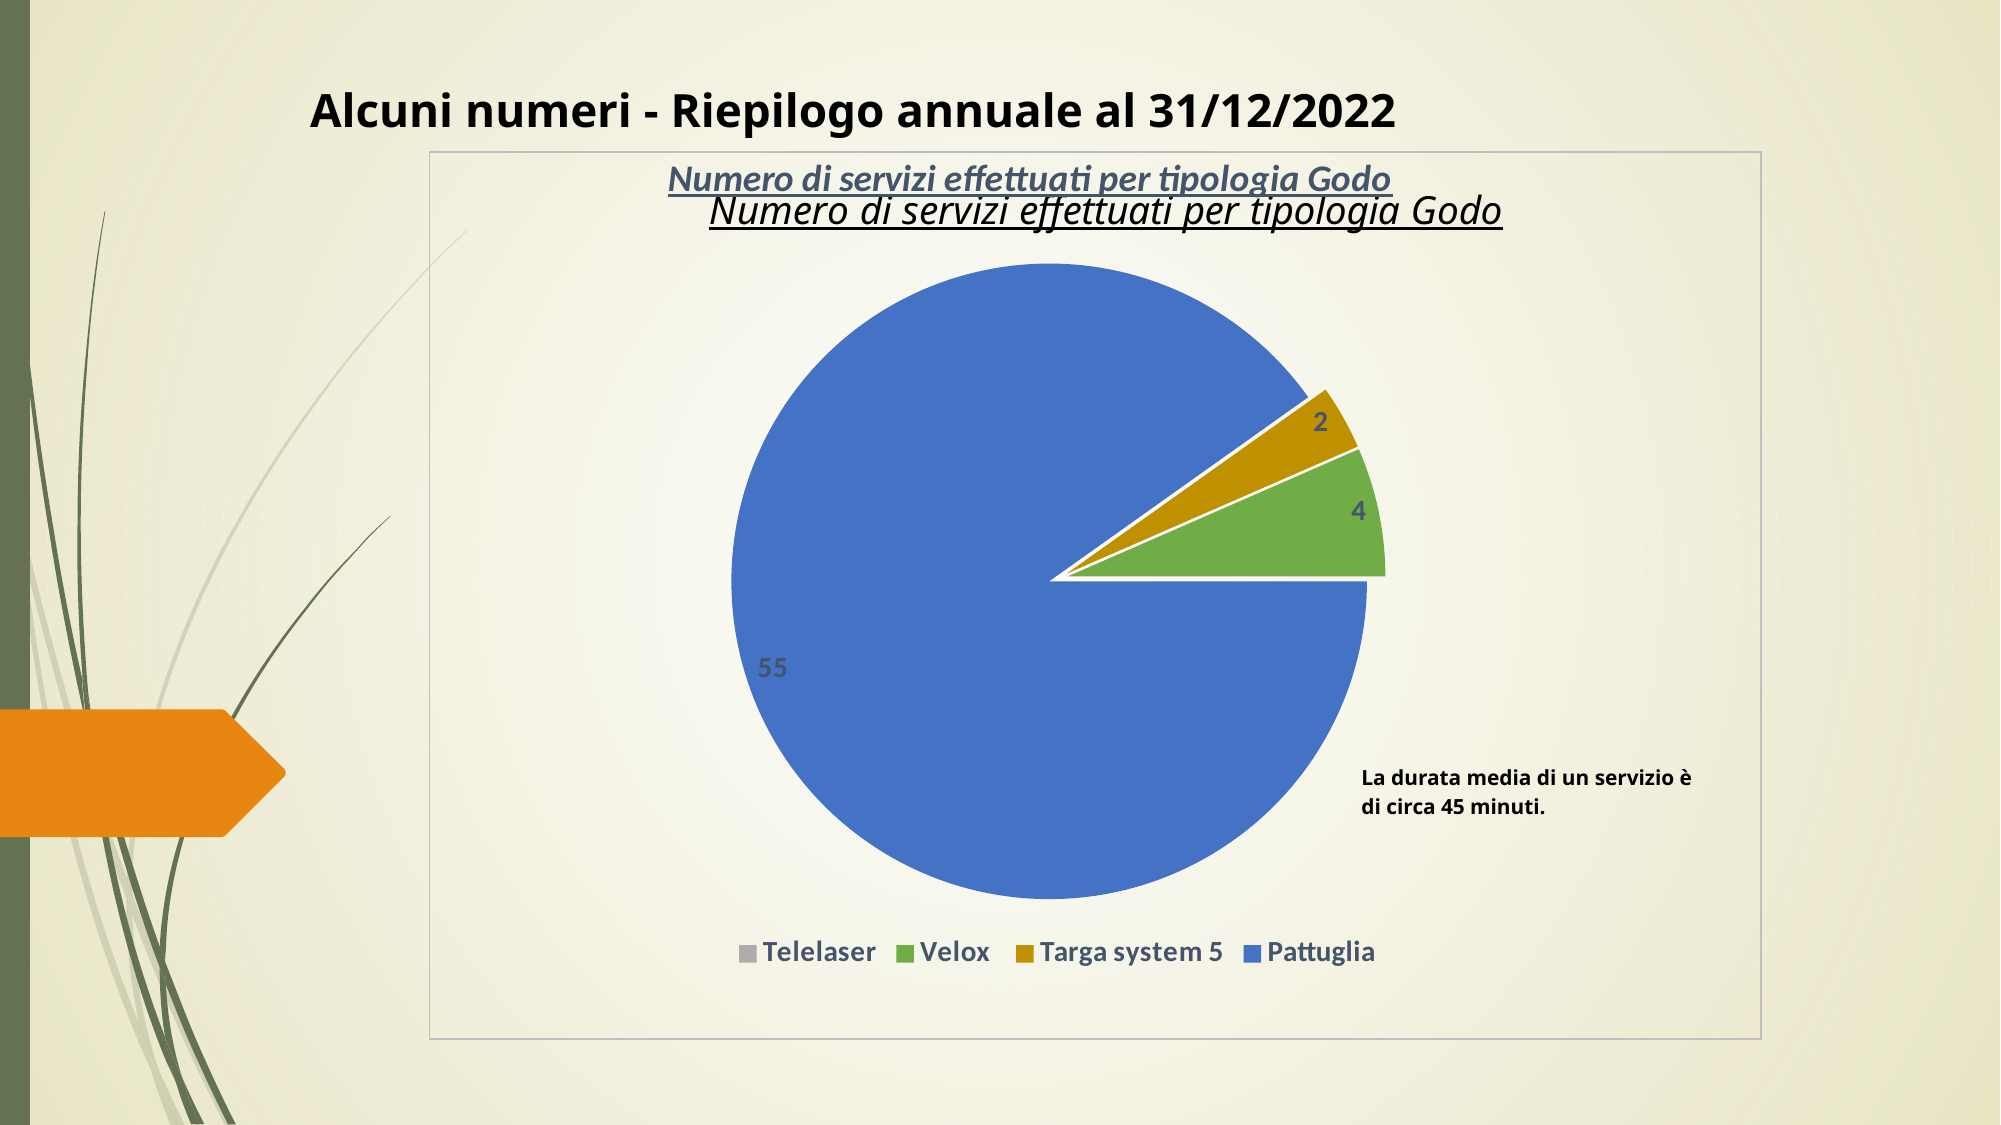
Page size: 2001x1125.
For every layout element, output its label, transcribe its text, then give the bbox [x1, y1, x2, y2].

chart [408, 150, 1763, 1041]
text_box Alcuni numeri - Riepilogo annuale al 31/12/2022 [295, 71, 1902, 143]
